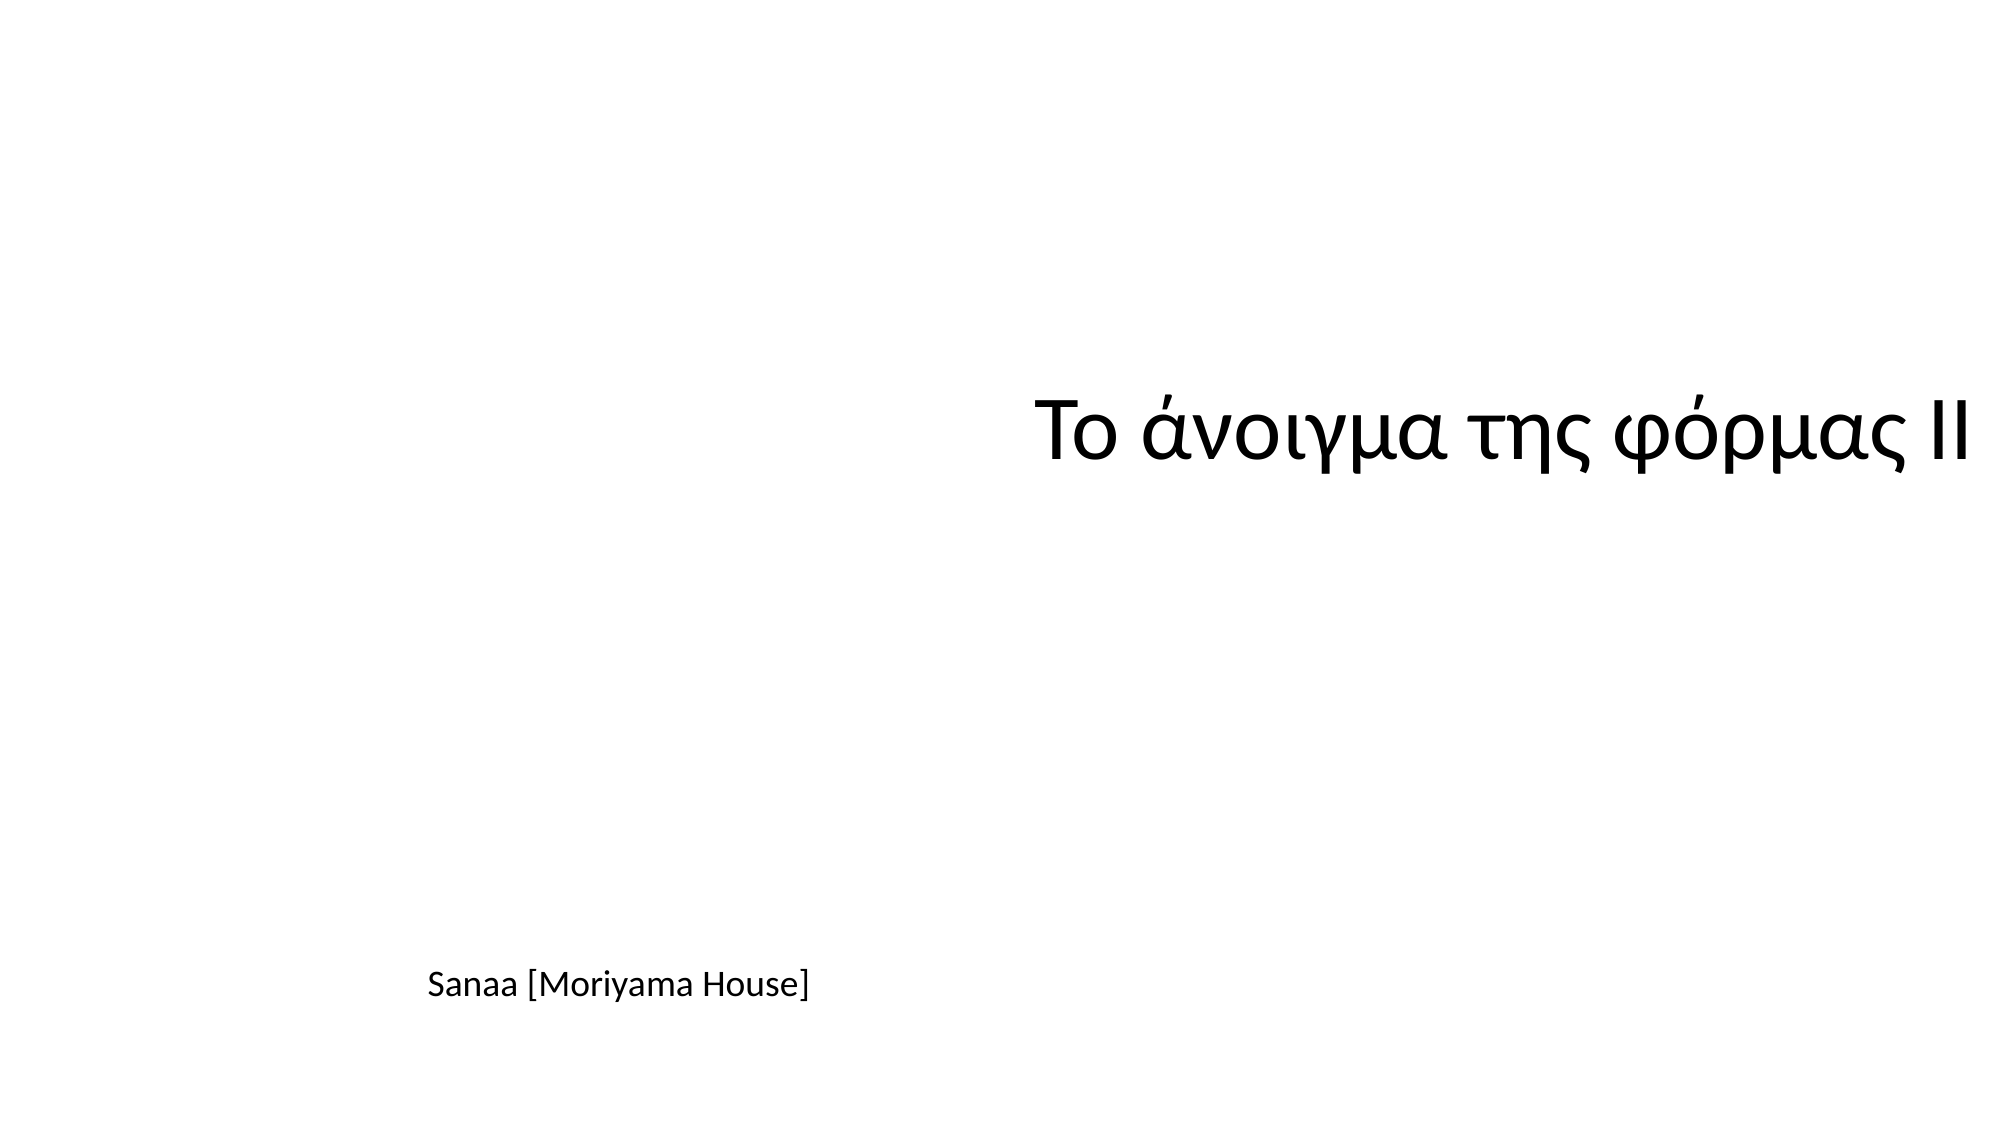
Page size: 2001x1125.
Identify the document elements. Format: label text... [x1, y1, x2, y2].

text_box Sanaa [Moriyama House] [412, 950, 839, 1012]
text_box Το άνοιγμα της φόρμας ΙΙ [1019, 360, 2000, 488]
